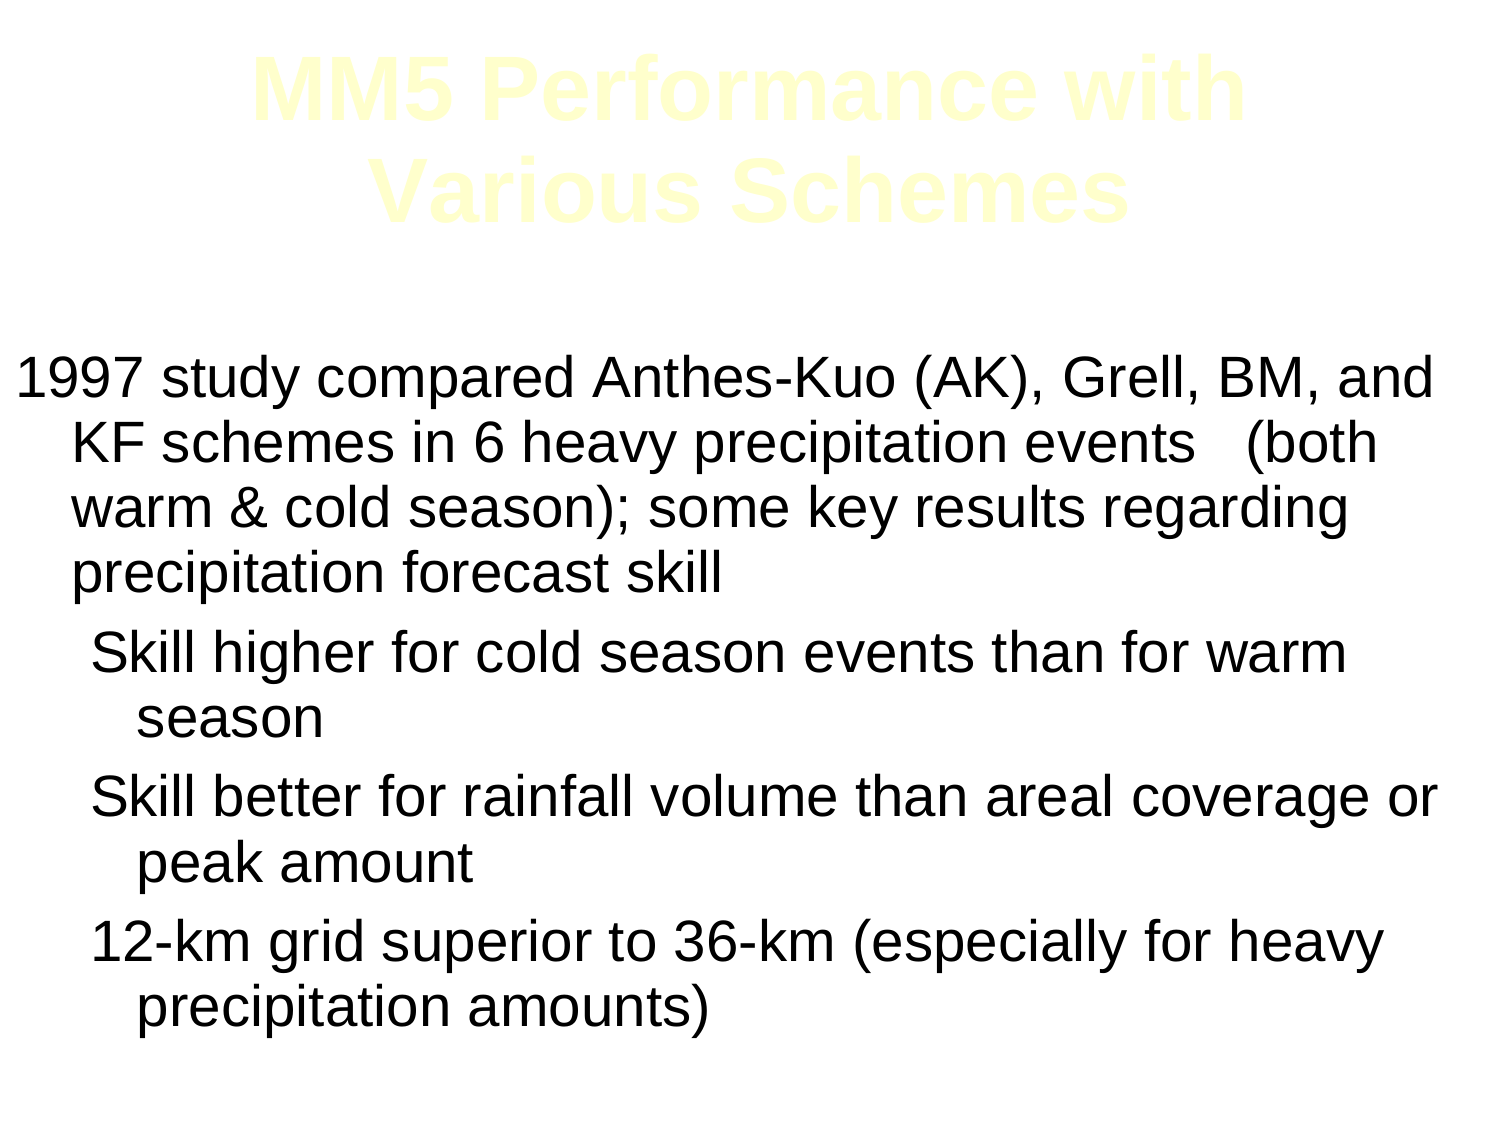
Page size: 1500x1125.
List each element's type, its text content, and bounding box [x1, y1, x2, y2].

list 1997 study compared Anthes-Kuo (AK), Grell, BM, and KF schemes in 6 heavy precipitation events (both warm & cold season); some key results regarding precipitation forecast skill Skill higher for cold season events than for warm season Skill better for rainfall volume than areal coverage or peak amount 12-km grid superior to 36-km (especially for heavy precipitation amounts) [0, 337, 1500, 1097]
title MM5 Performance with Various Schemes [112, 14, 1388, 250]
